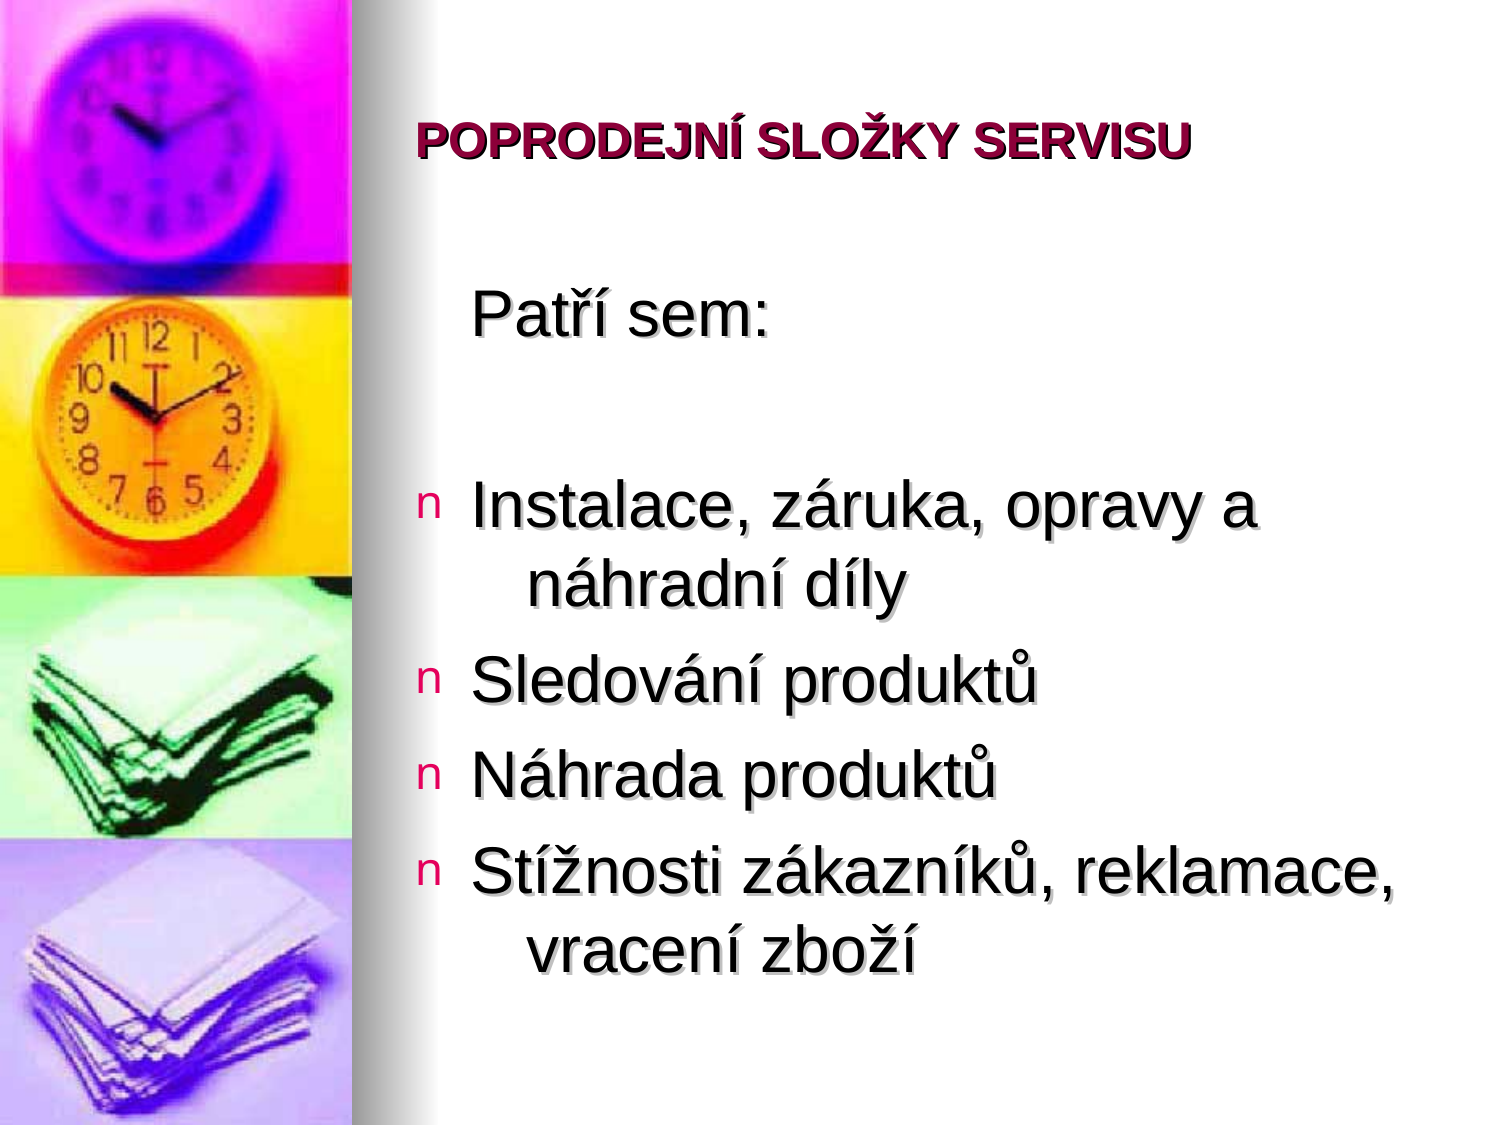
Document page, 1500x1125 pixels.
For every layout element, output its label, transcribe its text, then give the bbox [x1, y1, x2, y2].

title POPRODEJNÍ SLOŽKY SERVISU [399, 37, 1450, 238]
list Patří sem: Instalace, záruka, opravy a náhradní díly Sledování produktů Náhrada produktů Stížnosti zákazníků, reklamace, vracení zboží [399, 262, 1450, 1000]
